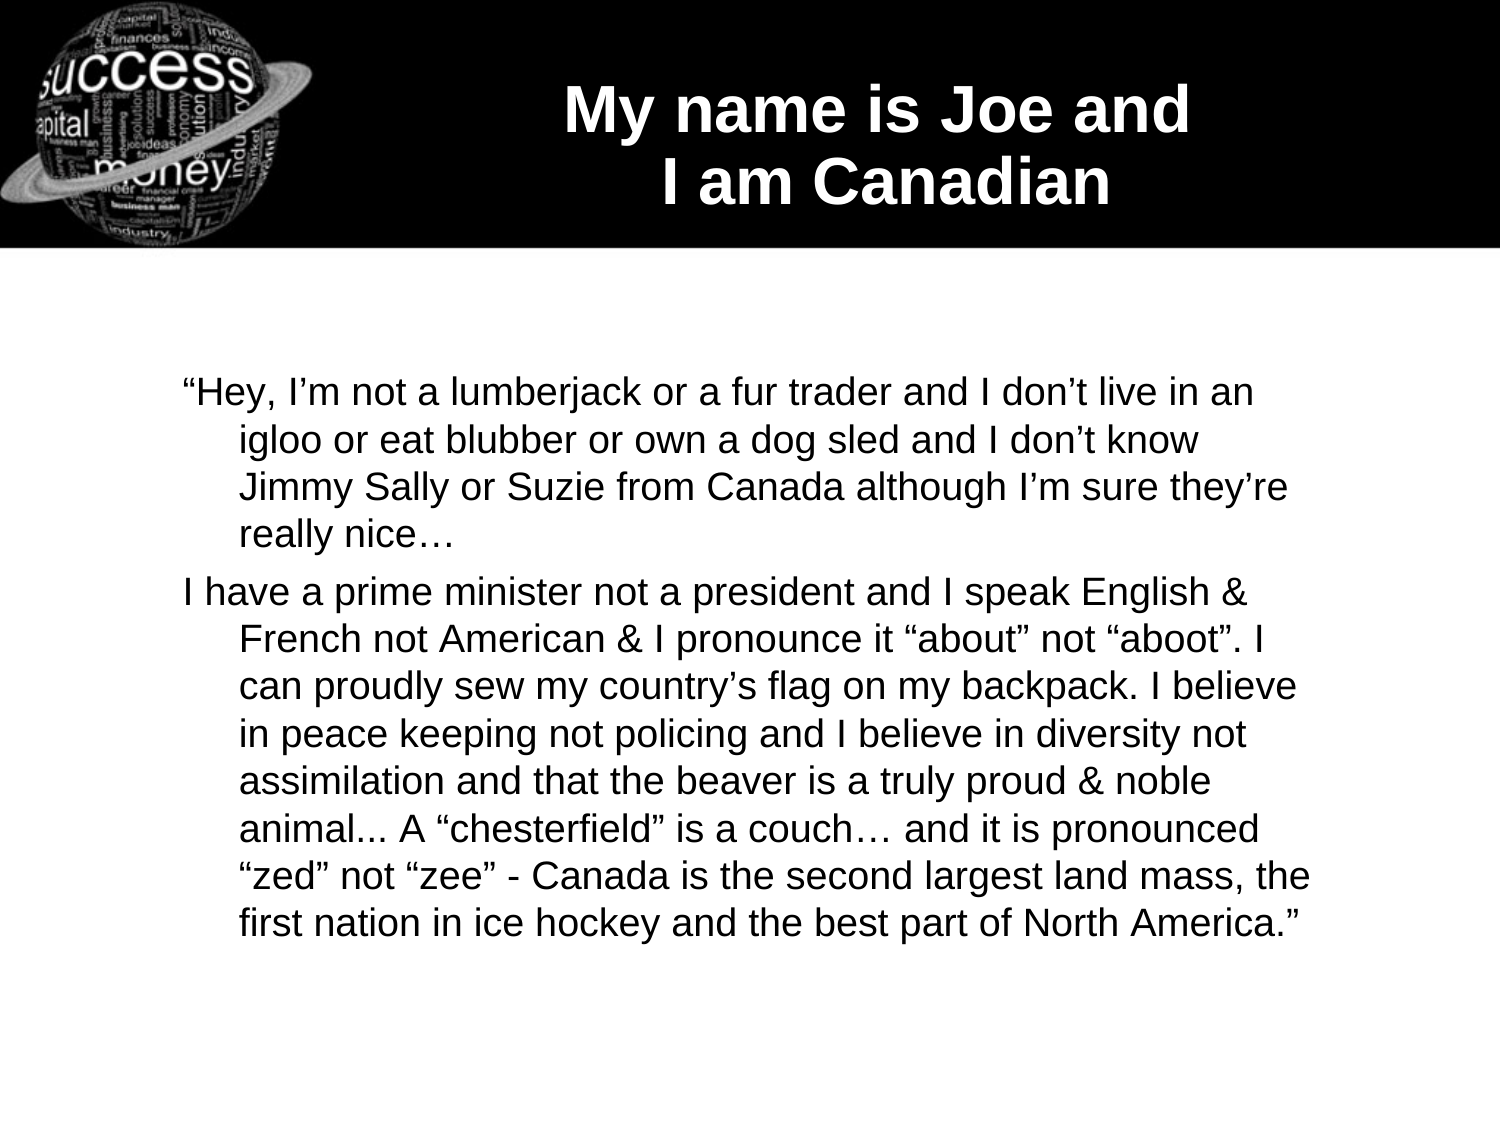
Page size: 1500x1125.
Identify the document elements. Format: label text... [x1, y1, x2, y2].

text_box My name is Joe and I am Canadian [548, 68, 1226, 227]
picture [0, 0, 1500, 1125]
list “Hey, I’m not a lumberjack or a fur trader and I don’t live in an igloo or eat blubber or own a dog sled and I don’t know Jimmy Sally or Suzie from Canada although I’m sure they’re really nice… I have a prime minister not a president and I speak English & French not American & I pronounce it “about” not “aboot”. I can proudly sew my country’s flag on my backpack. I believe in peace keeping not policing and I believe in diversity not assimilation and that the beaver is a truly proud & noble animal... A “chesterfield” is a couch… and it is pronounced “zed” not “zee” - Canada is the second largest land mass, the first nation in ice hockey and the best part of North America.” [167, 358, 1340, 1015]
